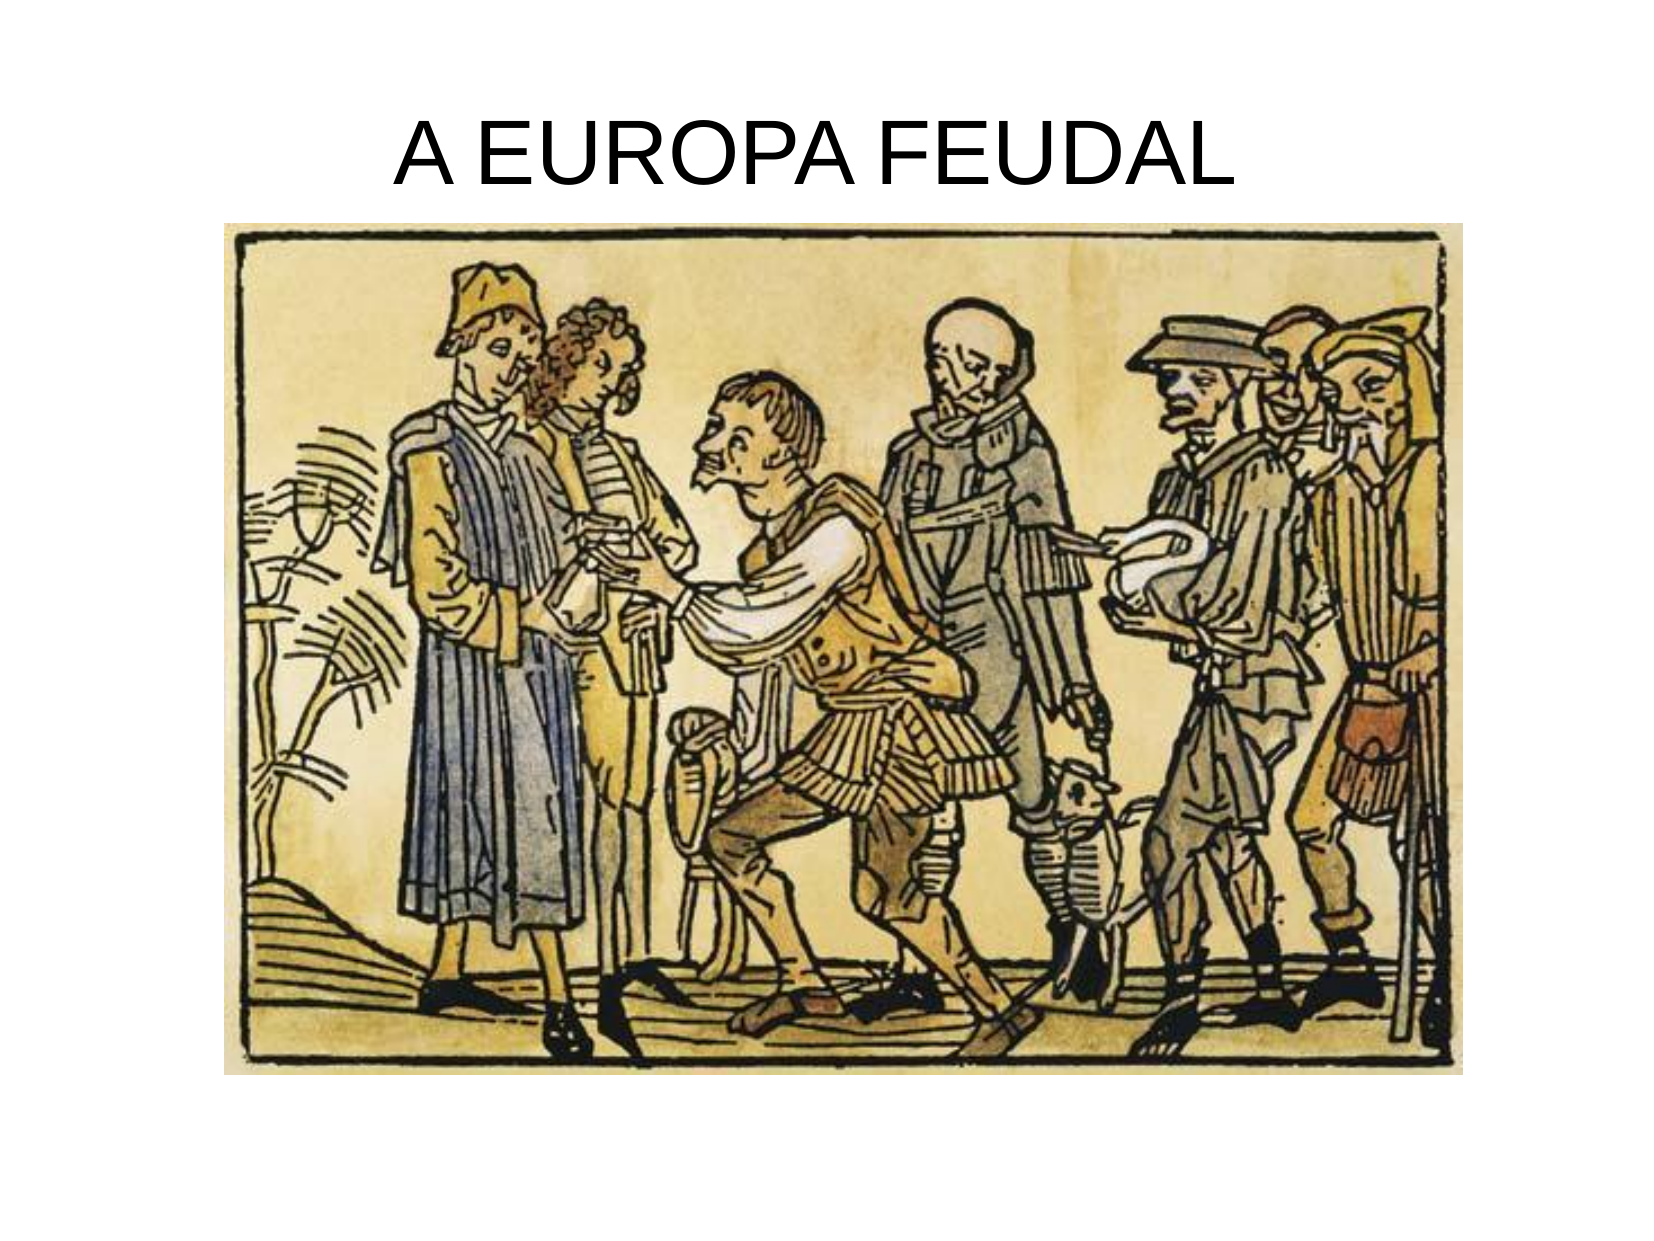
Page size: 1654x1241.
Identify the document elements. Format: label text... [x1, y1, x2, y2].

title A EUROPA FEUDAL [82, 49, 1571, 257]
picture [224, 223, 1463, 1075]
